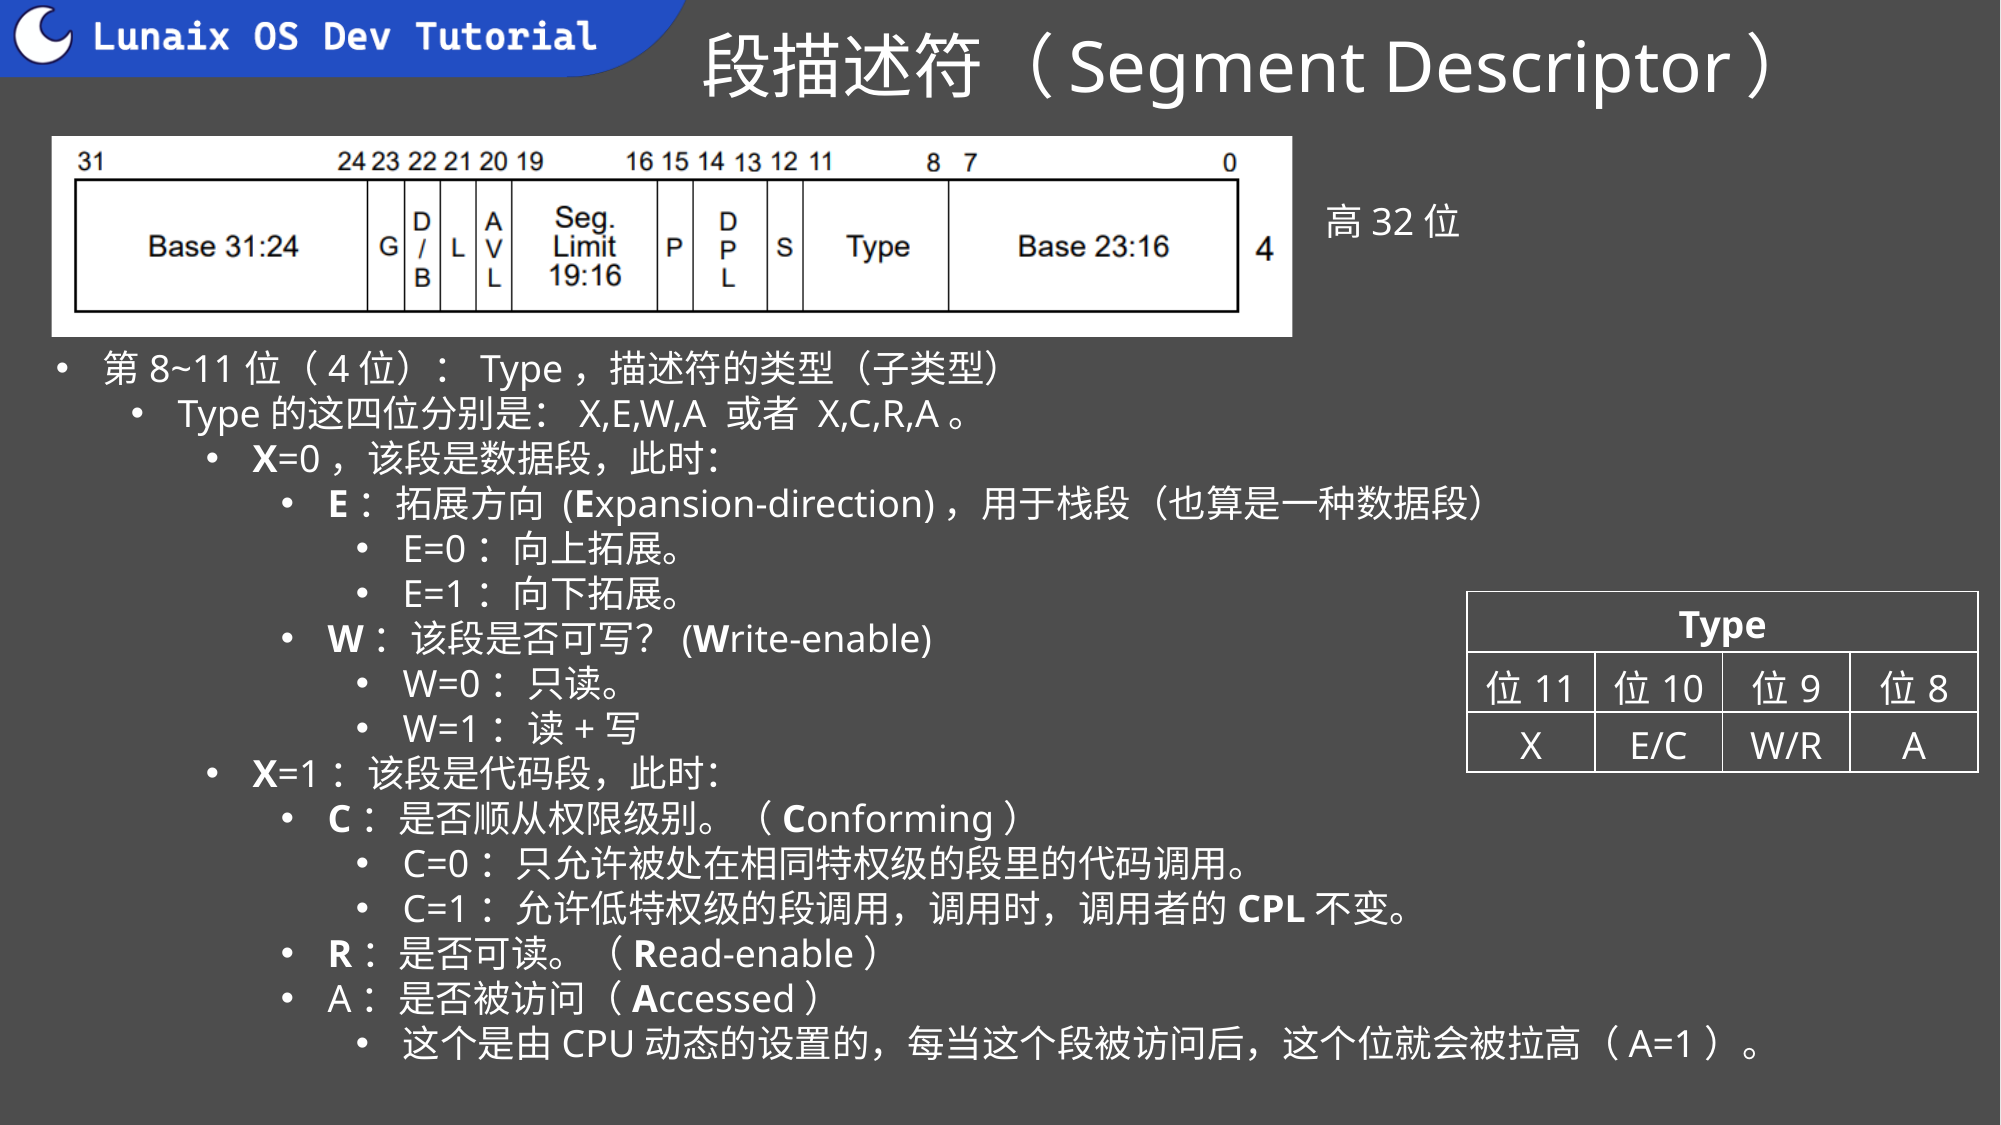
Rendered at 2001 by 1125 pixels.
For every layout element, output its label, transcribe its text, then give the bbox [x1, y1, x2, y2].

table_cell 位11 [1468, 653, 1594, 711]
table_cell W/R [1723, 713, 1849, 771]
table_cell 位9 [1723, 653, 1849, 711]
picture [0, 0, 2001, 1125]
text_box 第8~11位（4位）：Type，描述符的类型（子类型） Type的这四位分别是：X,E,W,A 或者 X,C,R,A。 X=0，该段是数据段，此时： E：拓展方向 (Expansion-direction)，用于栈段（也算是一种数据段） E=0：向上拓展。 E=1：向下拓展。 W：该段是否可写？(Write-enable) W=0：只读。 W=1：读+写 X=1：该段是代码段，此时： C：是否顺从权限级别。（Conforming） C=0：只允许被处在相同特权级的段里的代码调用。 C=1：允许低特权级的段调用，调用时，调用者的CPL不变。 R：是否可读。（Read-enable） A：是否被访问（Accessed） 这个是由CPU动态的设置的，每当这个段被访问后，这个位就会被拉高（A=1）。 [41, 337, 1821, 1073]
table_cell X [1468, 713, 1594, 771]
table_cell 位10 [1596, 653, 1722, 711]
table_cell A [1851, 713, 1977, 771]
table_cell E/C [1596, 713, 1722, 771]
table_header Type [1468, 592, 1977, 651]
table_cell 位8 [1851, 653, 1977, 711]
text_box 高32位 [1310, 190, 1647, 251]
title 段描述符（Segment Descriptor） [686, 3, 2000, 137]
